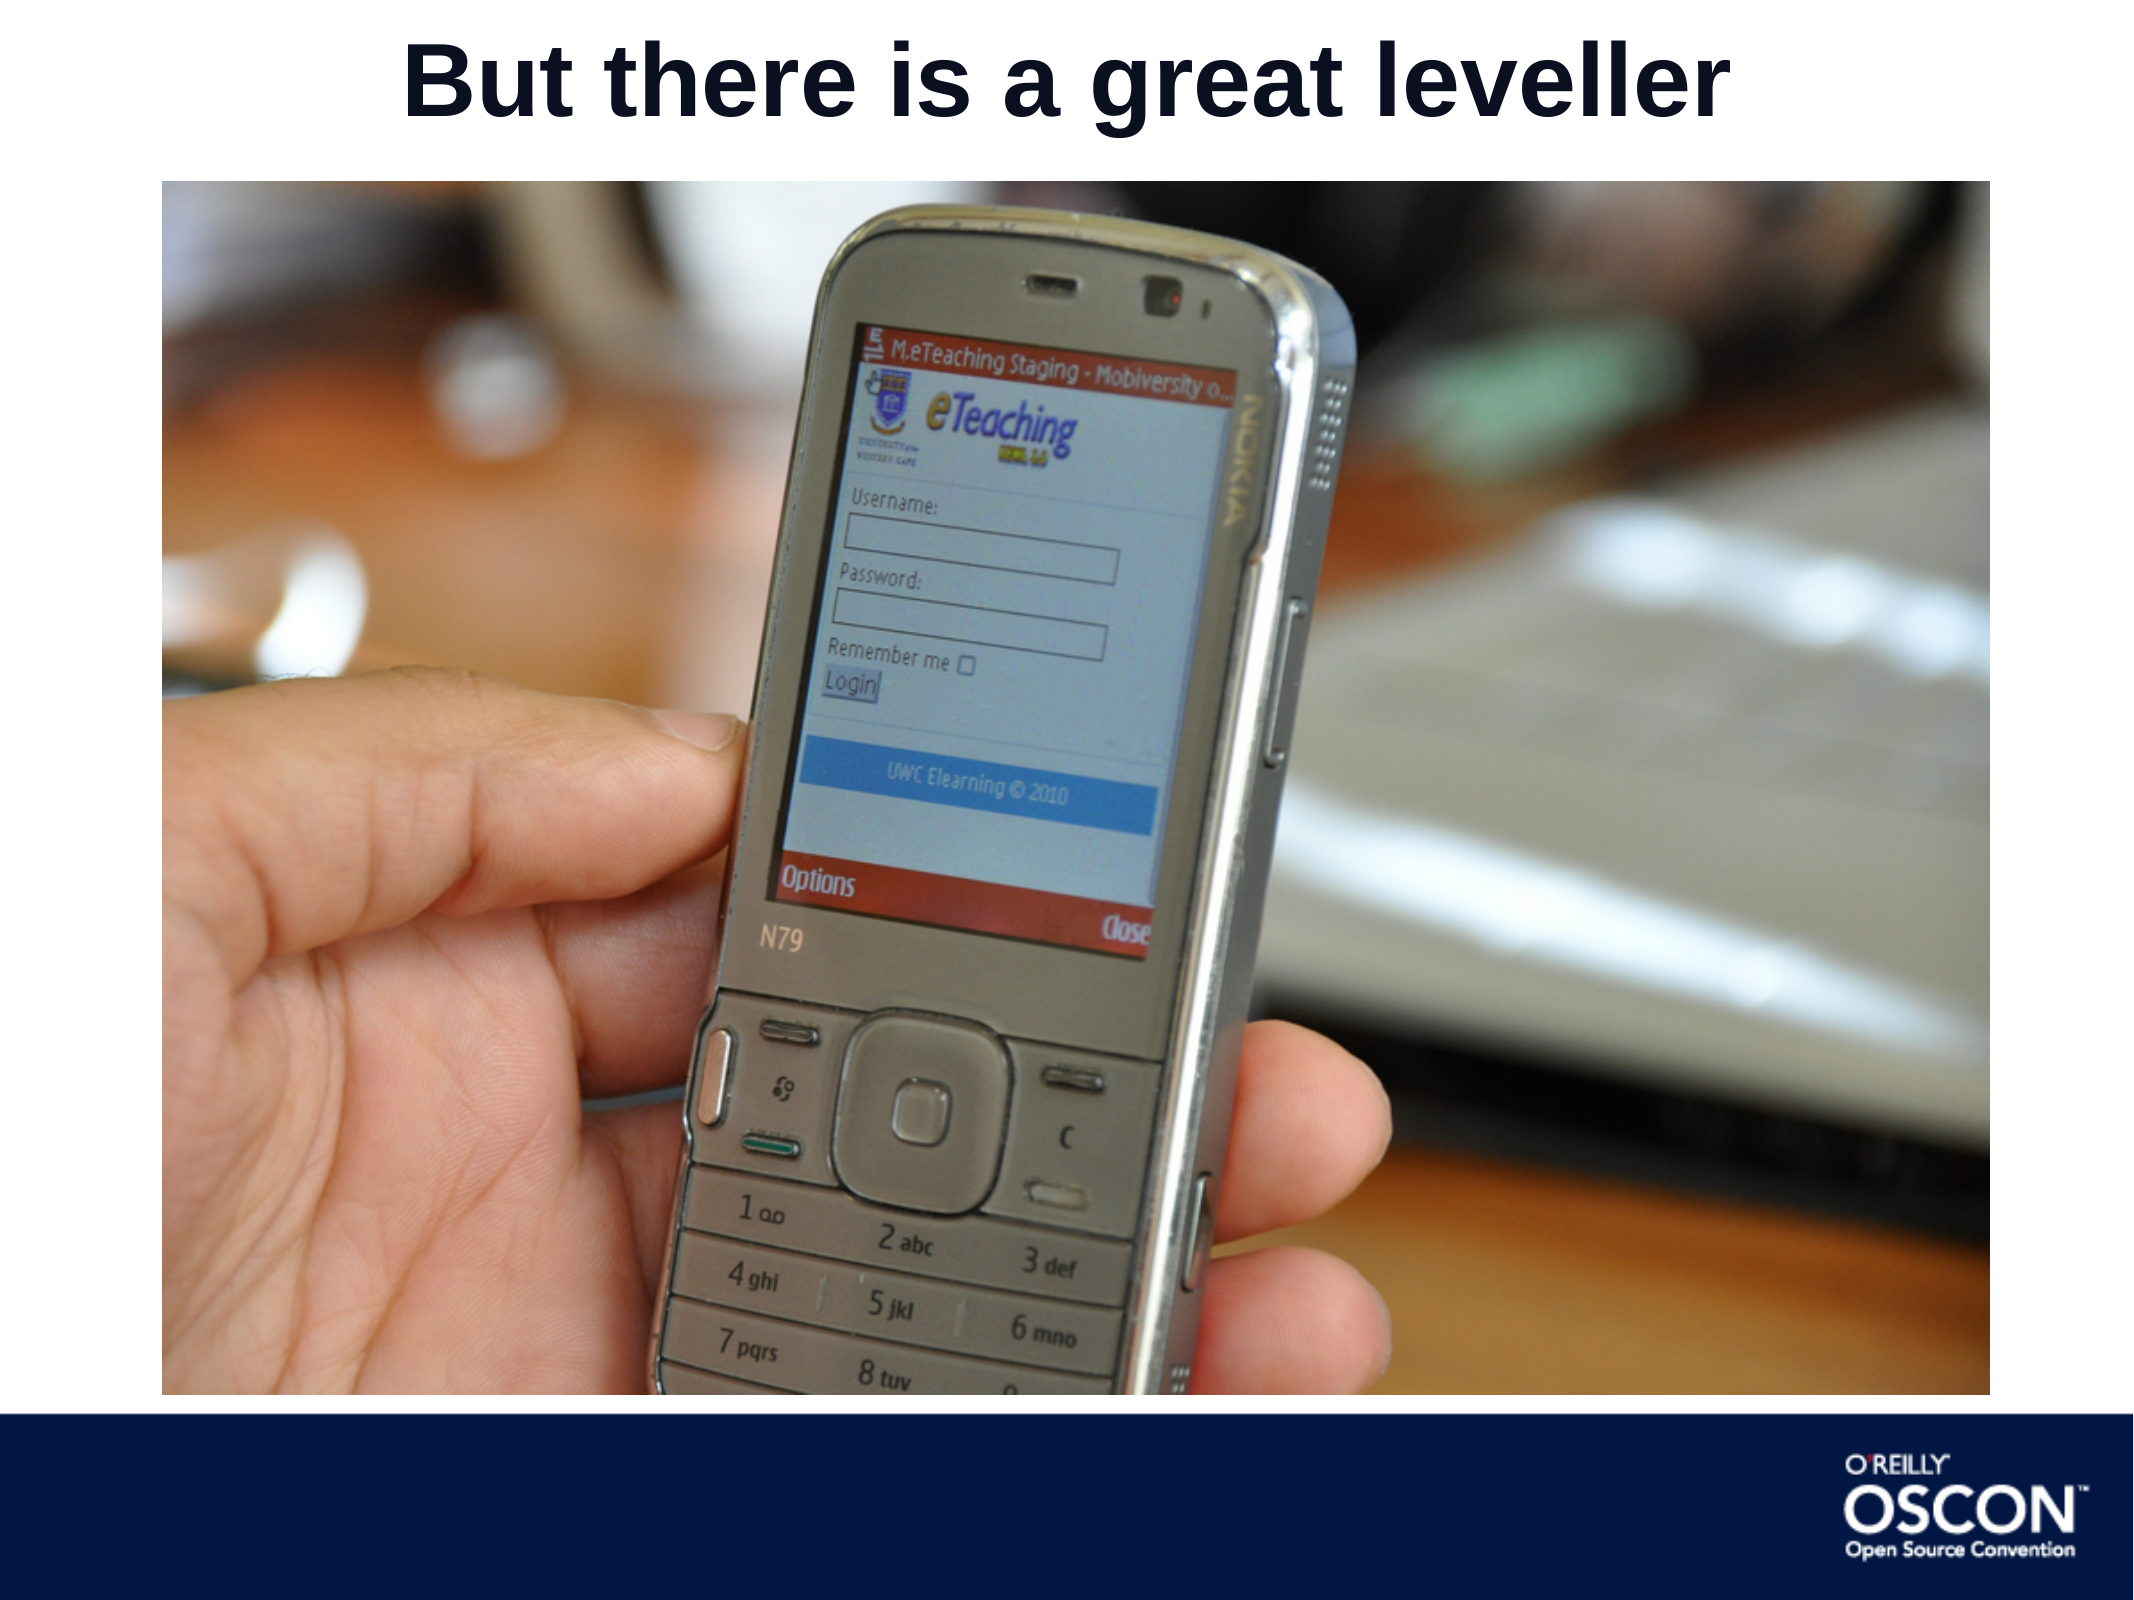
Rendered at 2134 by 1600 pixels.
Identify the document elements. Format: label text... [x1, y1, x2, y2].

title But there is a great leveller [41, 0, 2094, 159]
picture [0, 0, 2134, 1600]
